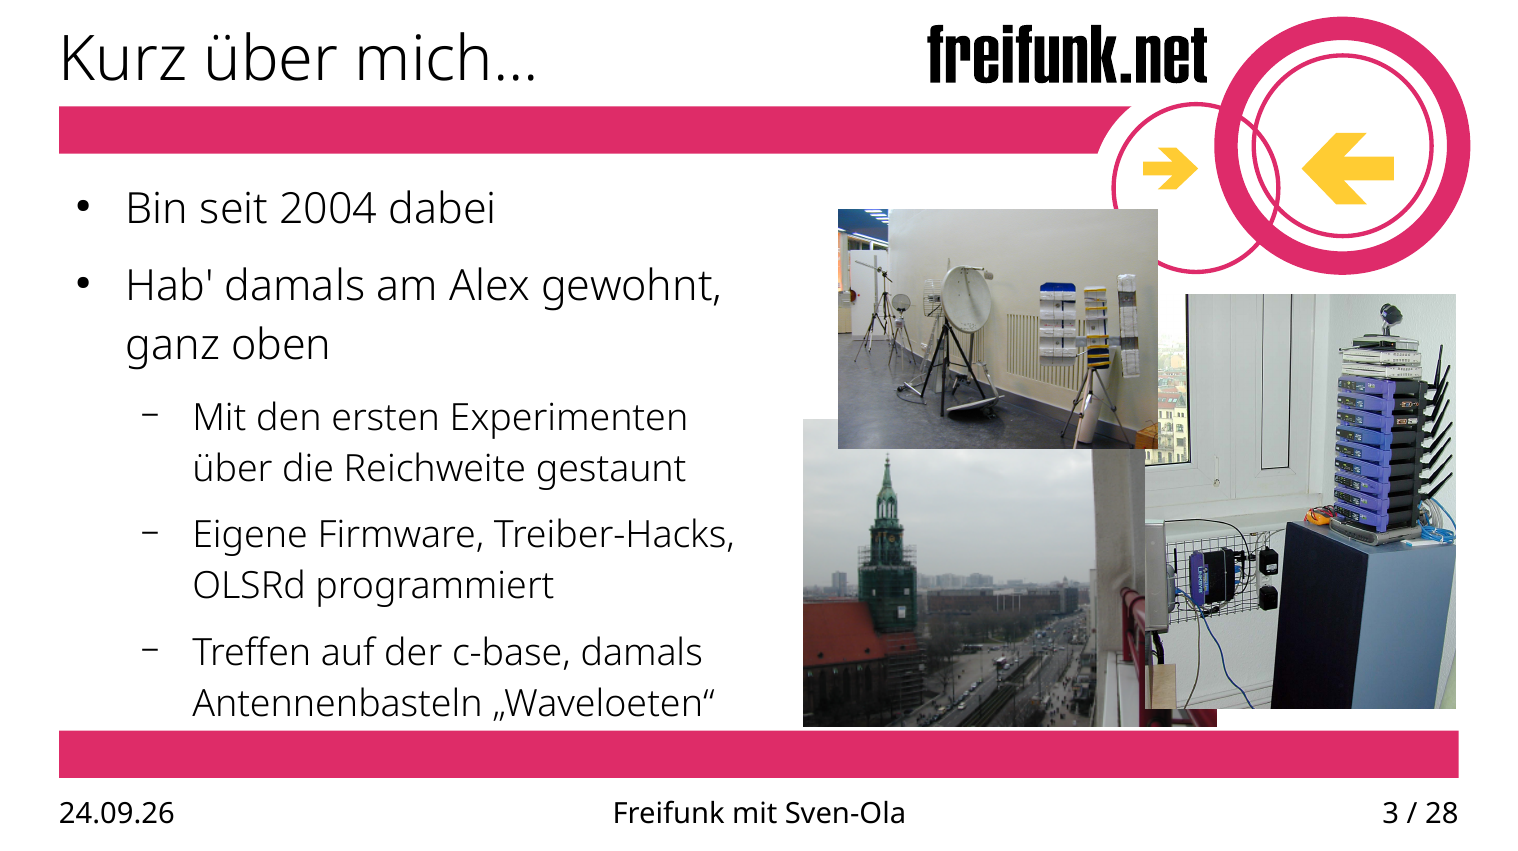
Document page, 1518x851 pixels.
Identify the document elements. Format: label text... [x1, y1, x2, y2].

picture [803, 209, 1456, 727]
title Kurz über mich... [59, 20, 910, 92]
list Bin seit 2004 dabei Hab' damals am Alex gewohnt, ganz oben Mit den ersten Experimenten über die Reichweite gestaunt Eigene Firmware, Treiber-Hacks, OLSRd programmiert Treffen auf der c-base, damals Antennenbasteln „Waveloeten“ [59, 177, 768, 731]
